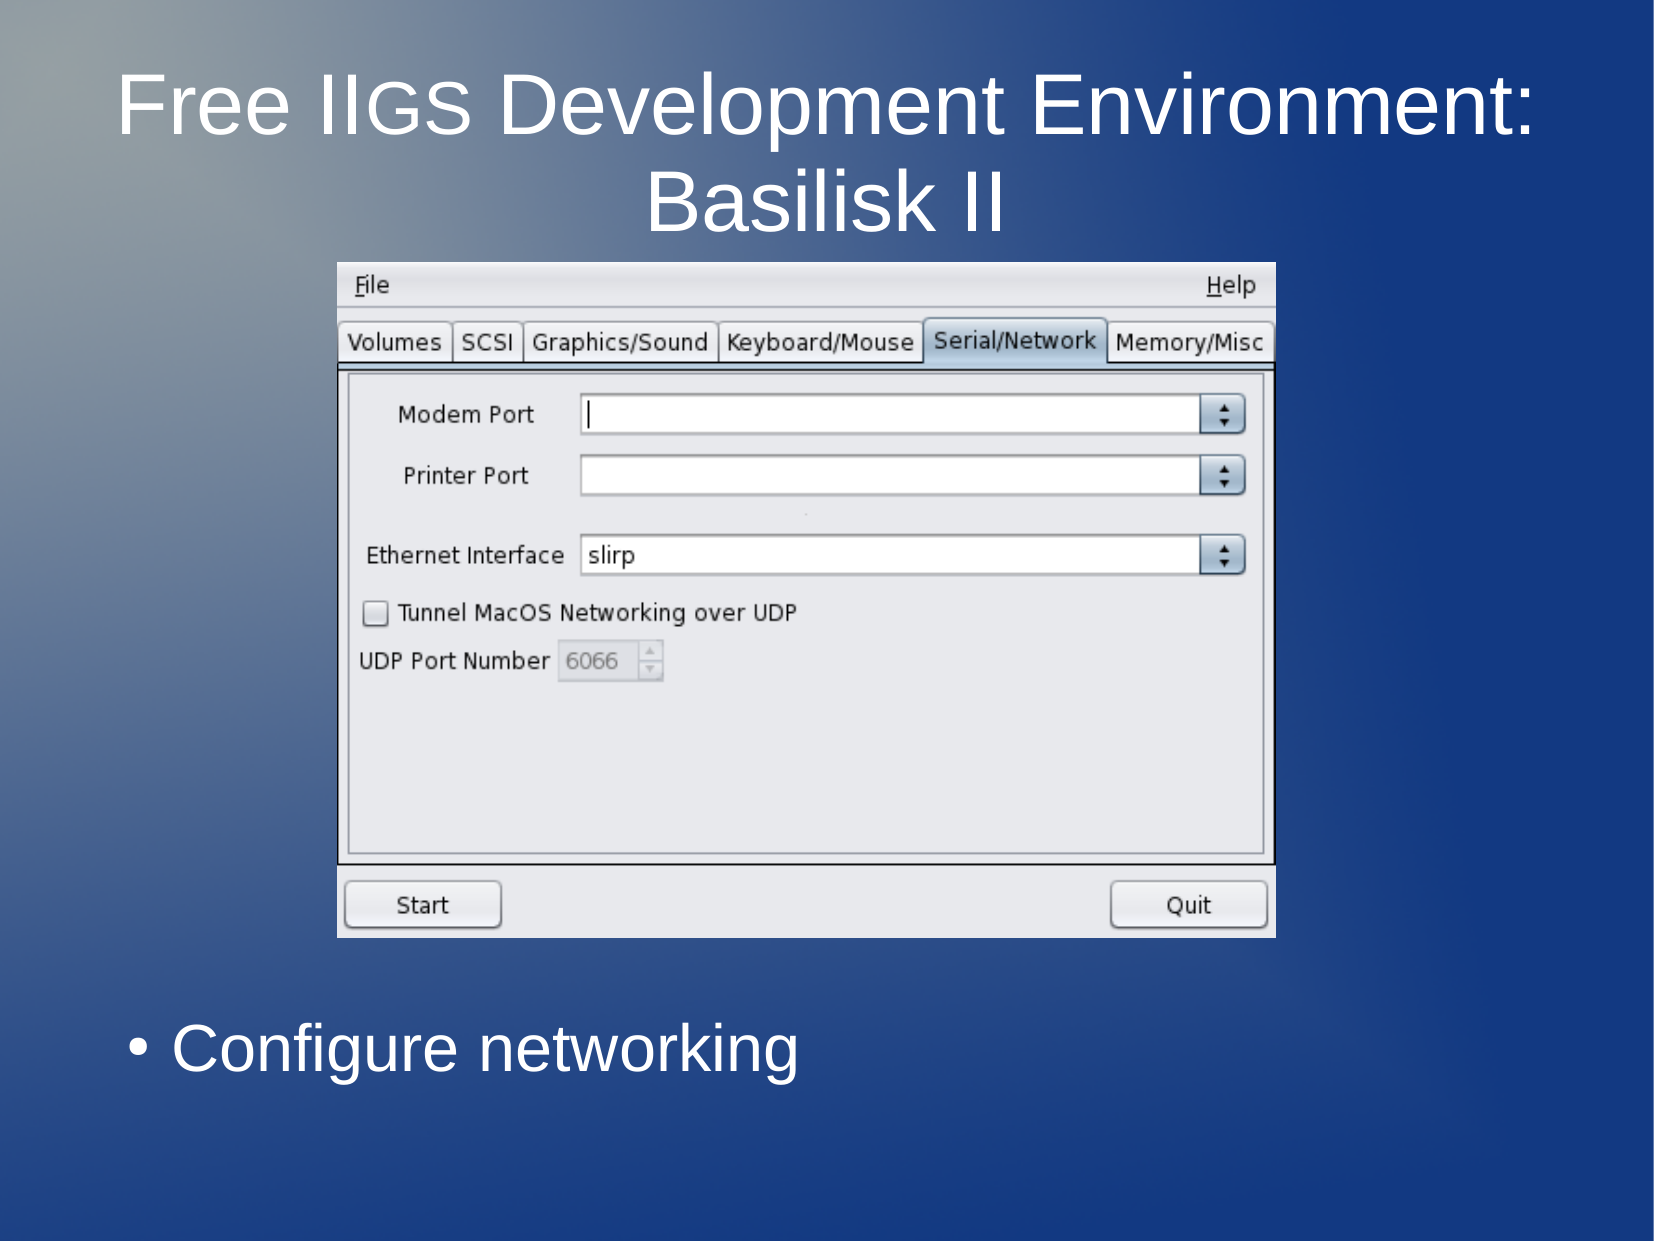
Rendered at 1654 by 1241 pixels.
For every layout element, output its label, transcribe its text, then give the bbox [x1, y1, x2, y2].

picture [0, 0, 1654, 1241]
title Free IIGS Development Environment: Basilisk II [82, 49, 1571, 257]
subtitle Configure networking [86, 337, 1576, 1086]
